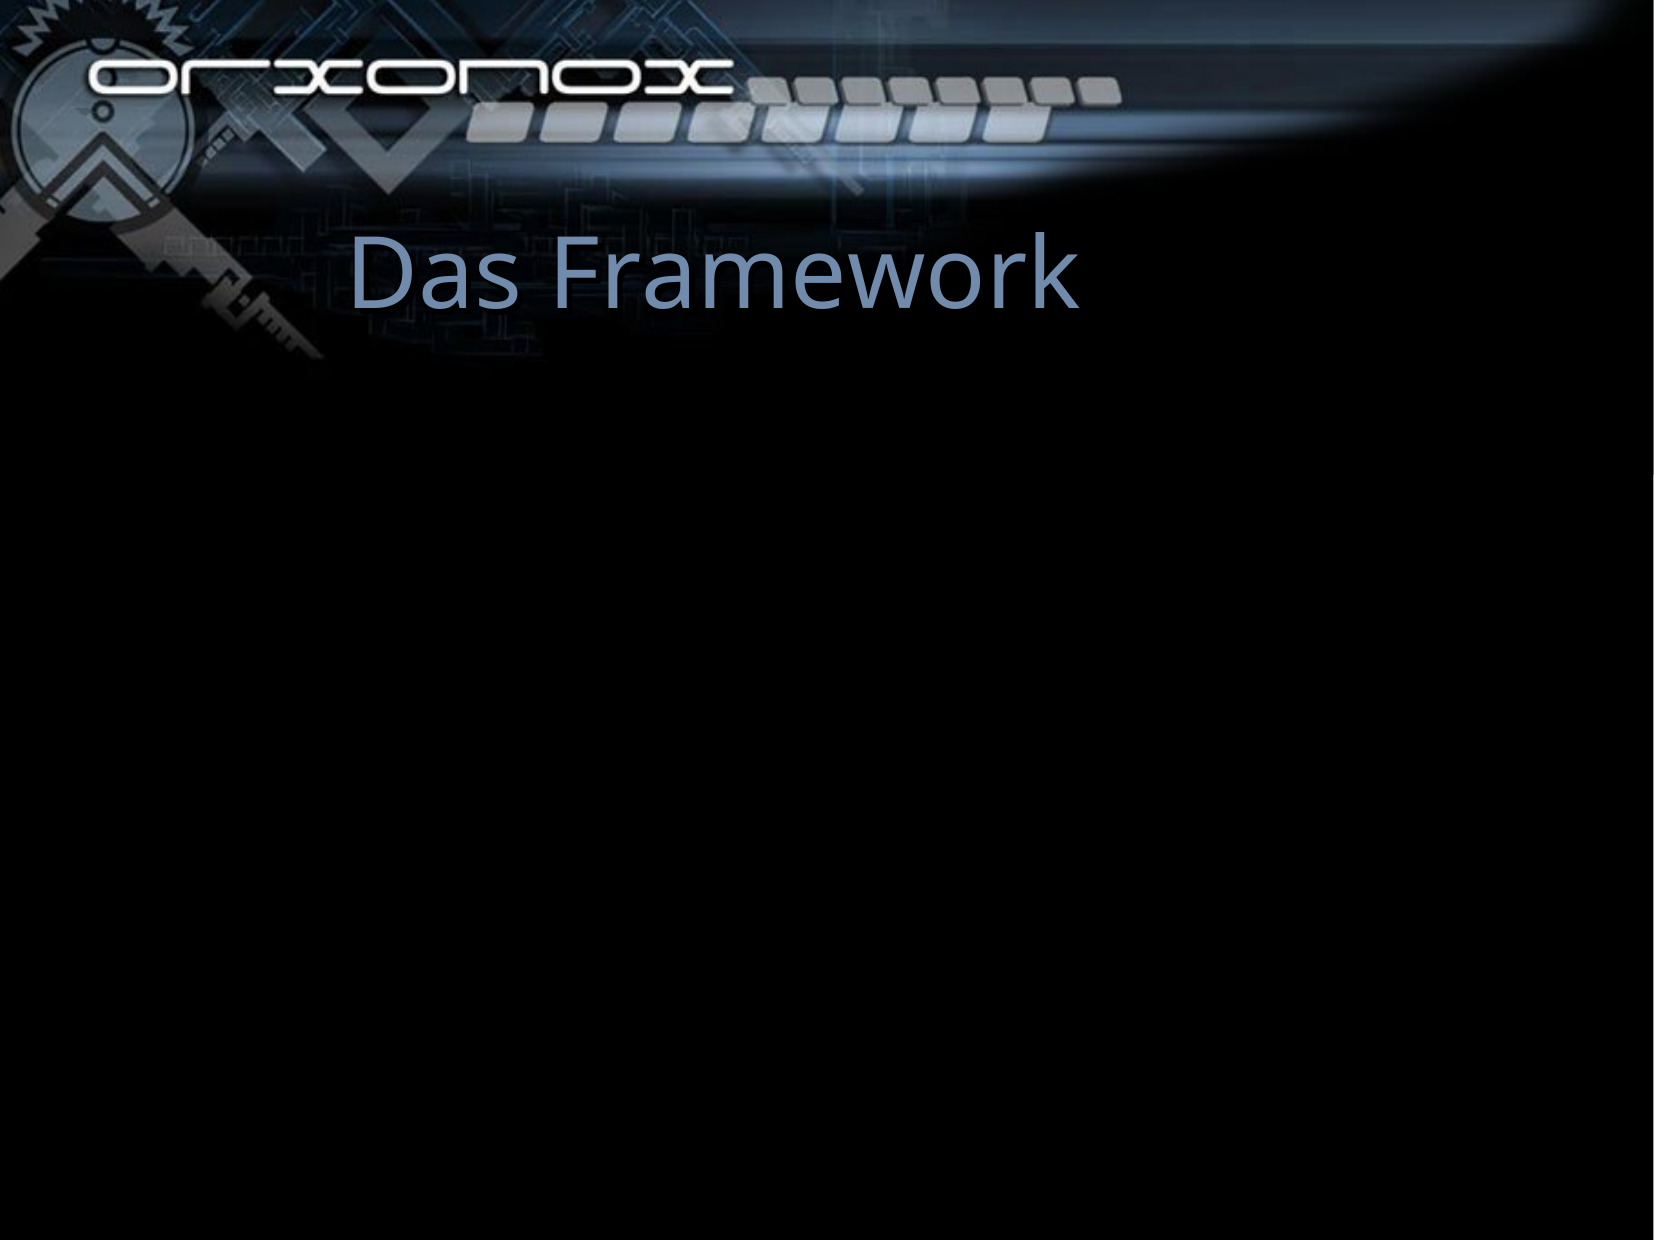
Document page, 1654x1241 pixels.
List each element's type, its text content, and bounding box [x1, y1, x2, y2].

text_box Das Framework [330, 194, 1306, 344]
picture [0, 0, 1654, 475]
